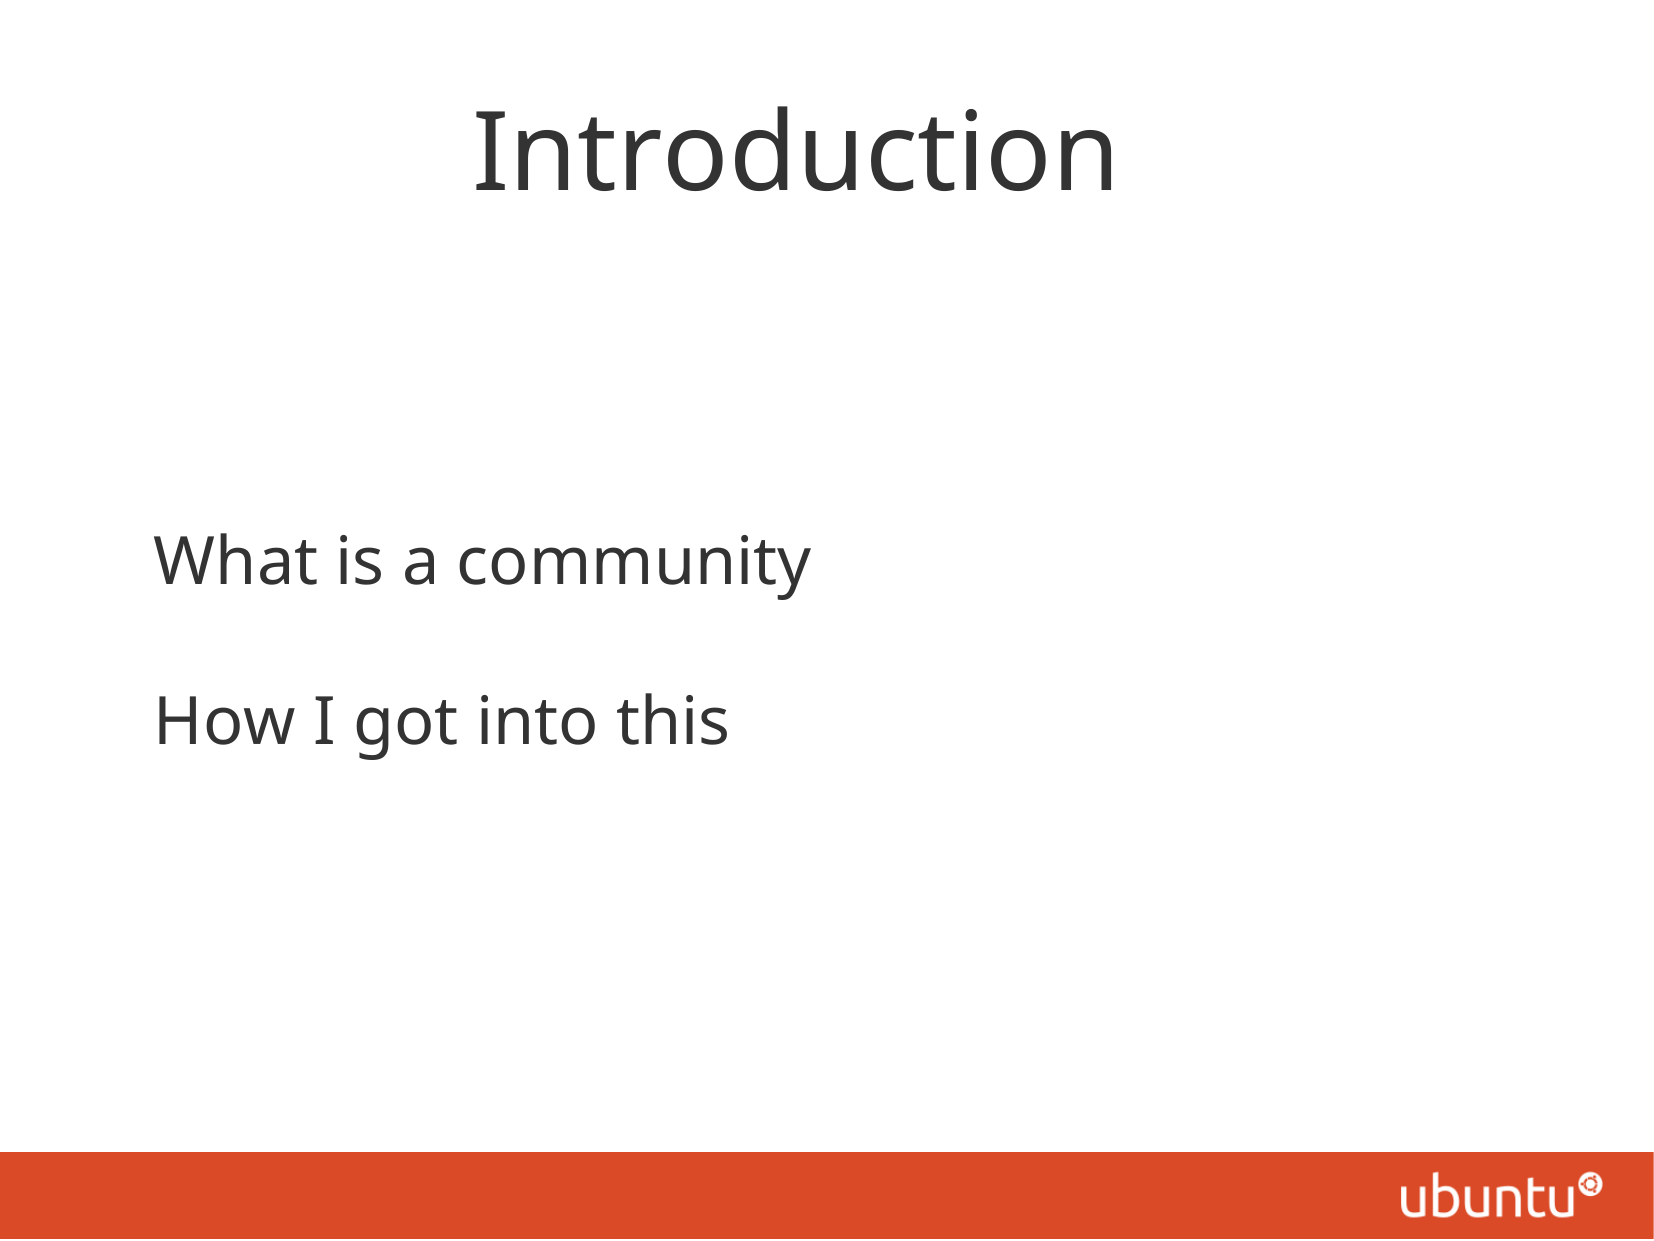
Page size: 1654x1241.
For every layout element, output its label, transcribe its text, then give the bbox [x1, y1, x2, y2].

title Introduction [18, 47, 1576, 263]
picture [0, 1152, 1654, 1239]
list What is a community How I got into this [37, 268, 1549, 1088]
